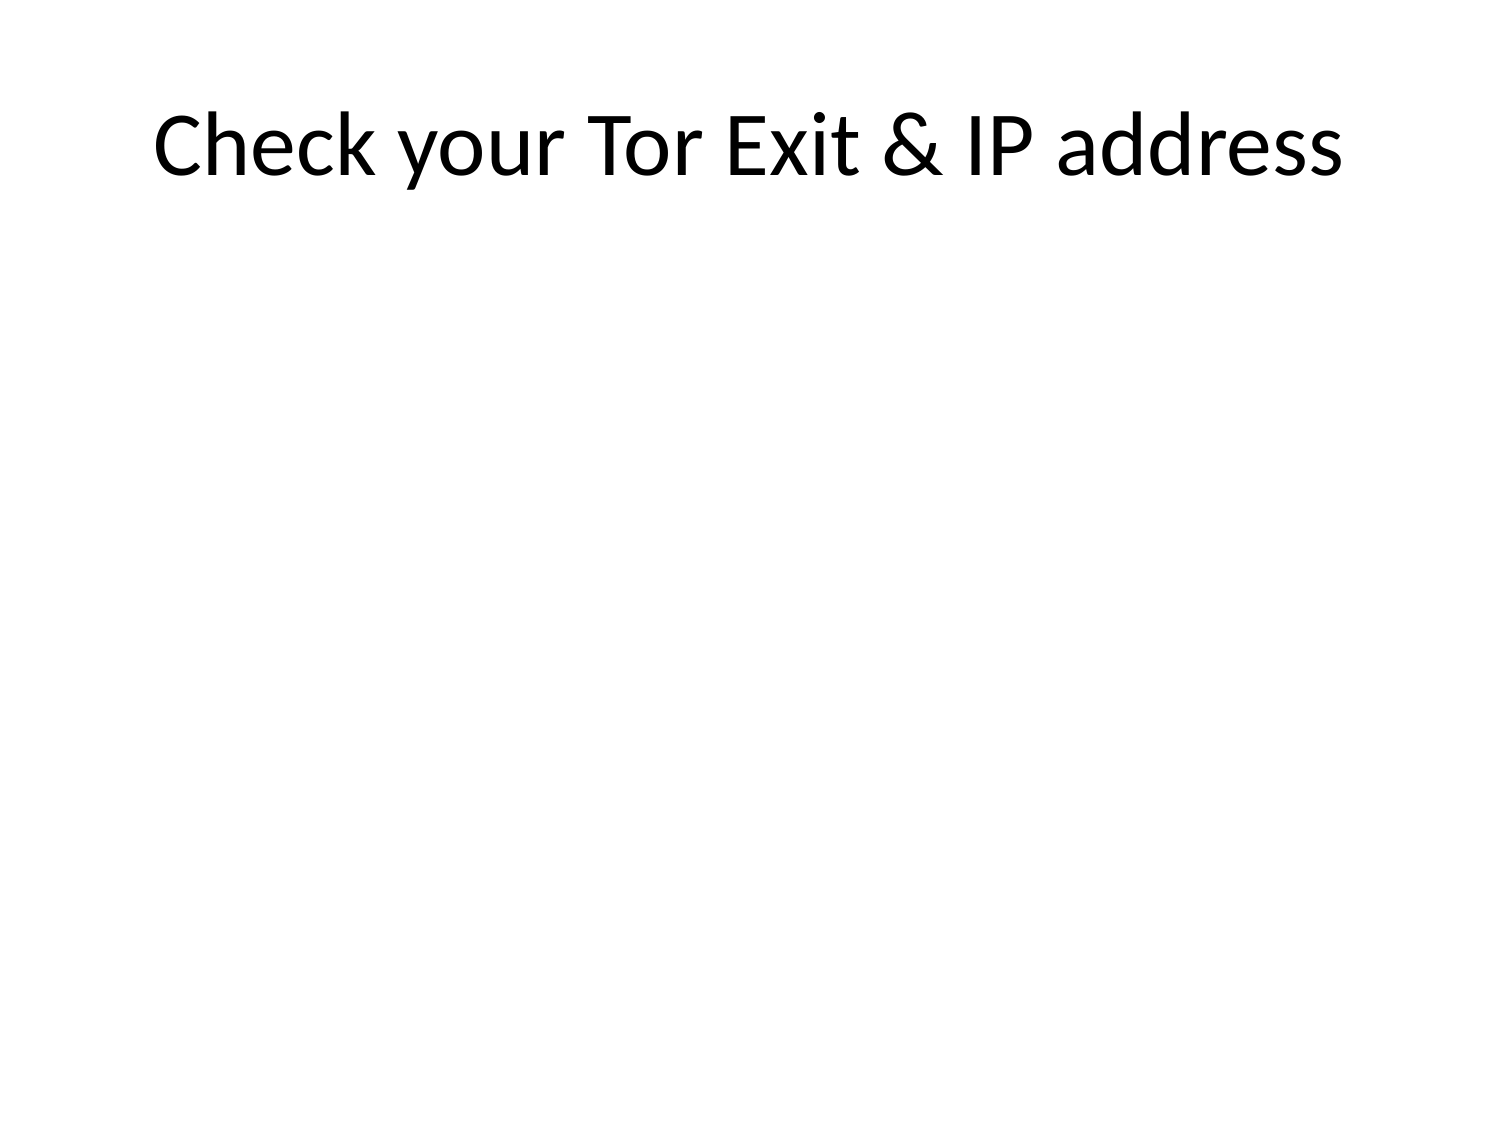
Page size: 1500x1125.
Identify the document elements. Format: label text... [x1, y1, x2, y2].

title Check your Tor Exit & IP address [75, 45, 1426, 233]
